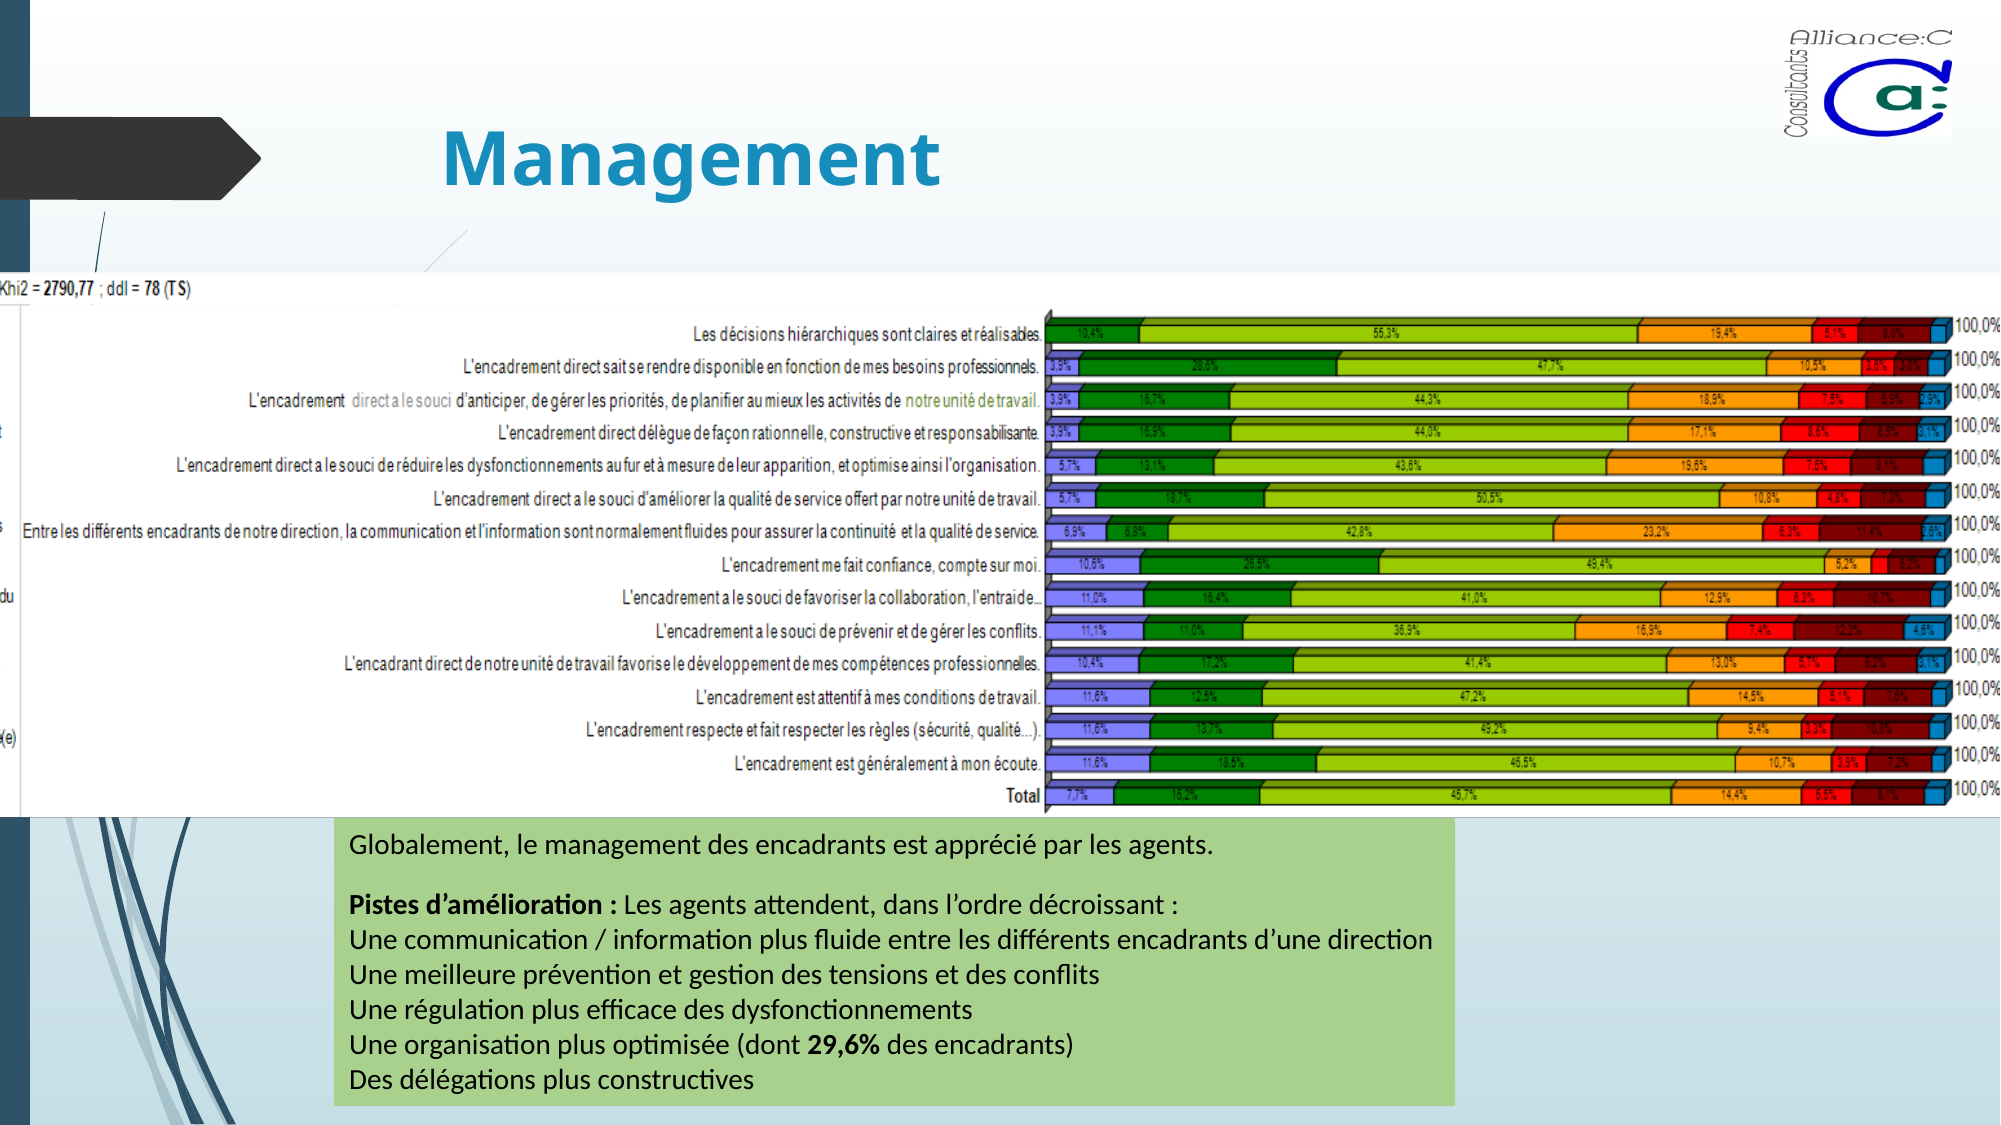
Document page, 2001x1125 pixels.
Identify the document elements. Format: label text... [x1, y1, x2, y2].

picture [1784, 30, 1952, 137]
title Management [425, 102, 1888, 272]
text_box Globalement, le management des encadrants est apprécié par les agents. Pistes d’amélioration : Les agents attendent, dans l’ordre décroissant : Une communication / information plus fluide entre les différents encadrants d’une direction Une meilleure prévention et gestion des tensions et des conflits Une régulation plus efficace des dysfonctionnements Une organisation plus optimisée (dont 29,6% des encadrants) Des délégations plus constructives [334, 818, 1456, 1106]
picture [0, 272, 2000, 819]
